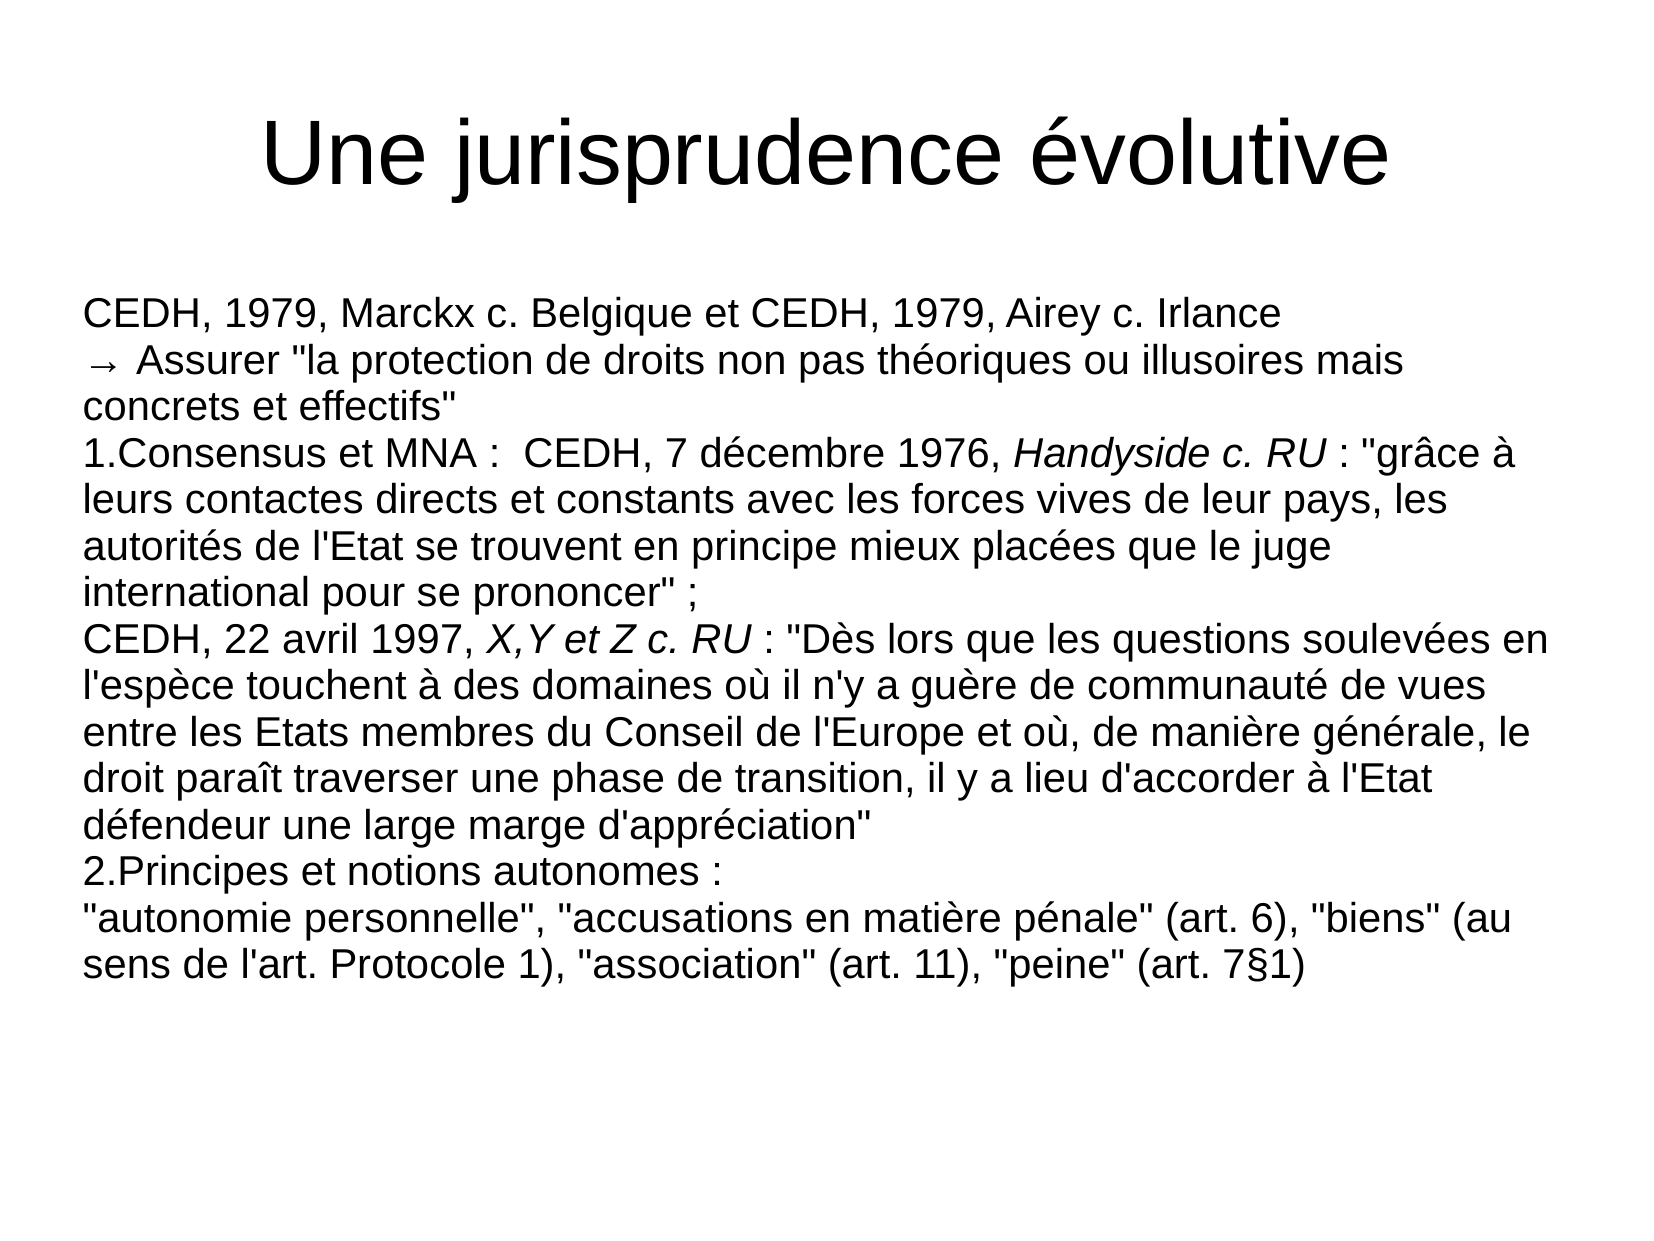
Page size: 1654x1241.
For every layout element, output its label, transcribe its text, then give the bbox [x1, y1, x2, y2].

list CEDH, 1979, Marckx c. Belgique et CEDH, 1979, Airey c. Irlance → Assurer "la protection de droits non pas théoriques ou illusoires mais concrets et effectifs" 1.Consensus et MNA : CEDH, 7 décembre 1976, Handyside c. RU : "grâce à leurs contactes directs et constants avec les forces vives de leur pays, les autorités de l'Etat se trouvent en principe mieux placées que le juge international pour se prononcer" ; CEDH, 22 avril 1997, X,Y et Z c. RU : "Dès lors que les questions soulevées en l'espèce touchent à des domaines où il n'y a guère de communauté de vues entre les Etats membres du Conseil de l'Europe et où, de manière générale, le droit paraît traverser une phase de transition, il y a lieu d'accorder à l'Etat défendeur une large marge d'appréciation" 2.Principes et notions autonomes : "autonomie personnelle", "accusations en matière pénale" (art. 6), "biens" (au sens de l'art. Protocole 1), "association" (art. 11), "peine" (art. 7§1) [82, 290, 1571, 1010]
title Une jurisprudence évolutive [82, 49, 1571, 257]
